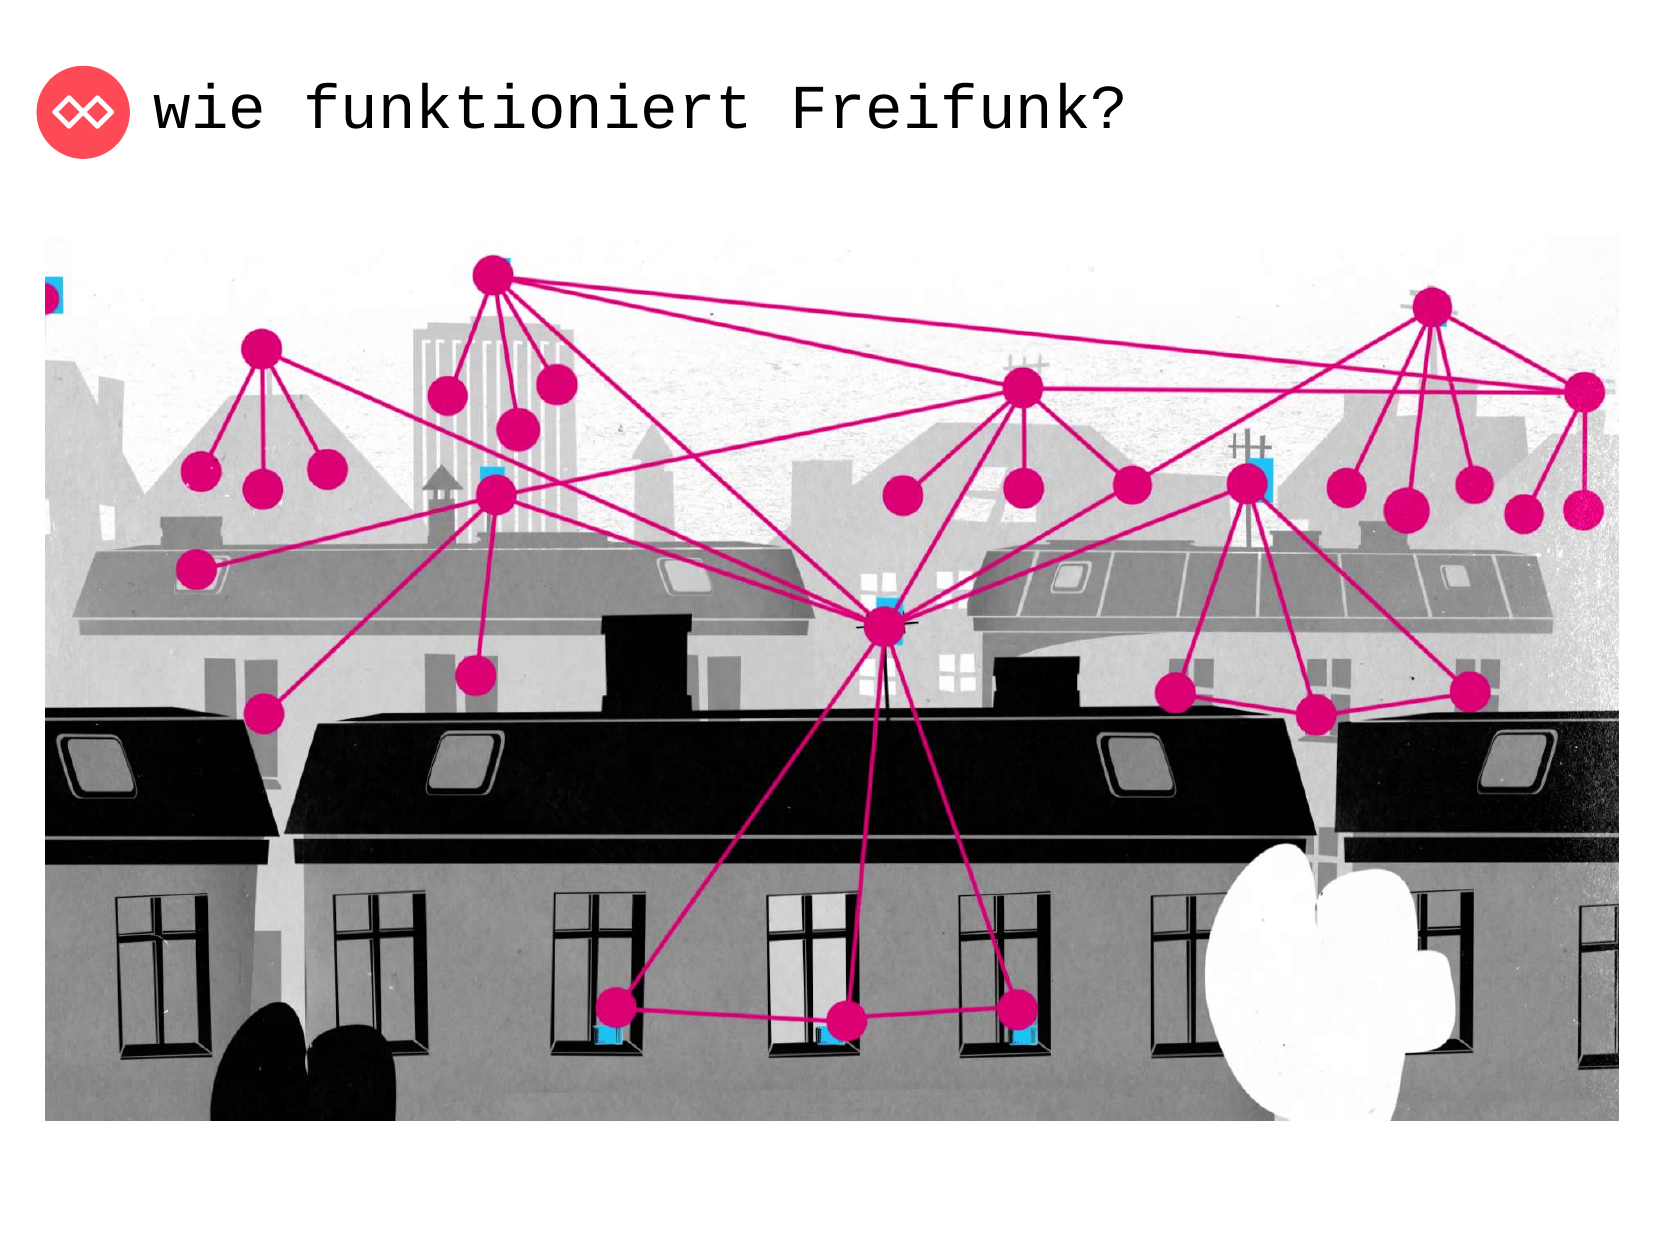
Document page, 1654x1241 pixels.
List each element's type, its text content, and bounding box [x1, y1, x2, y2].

picture [45, 236, 1619, 1121]
picture [17, 46, 149, 178]
title wie funktioniert Freifunk? [153, 15, 1642, 208]
